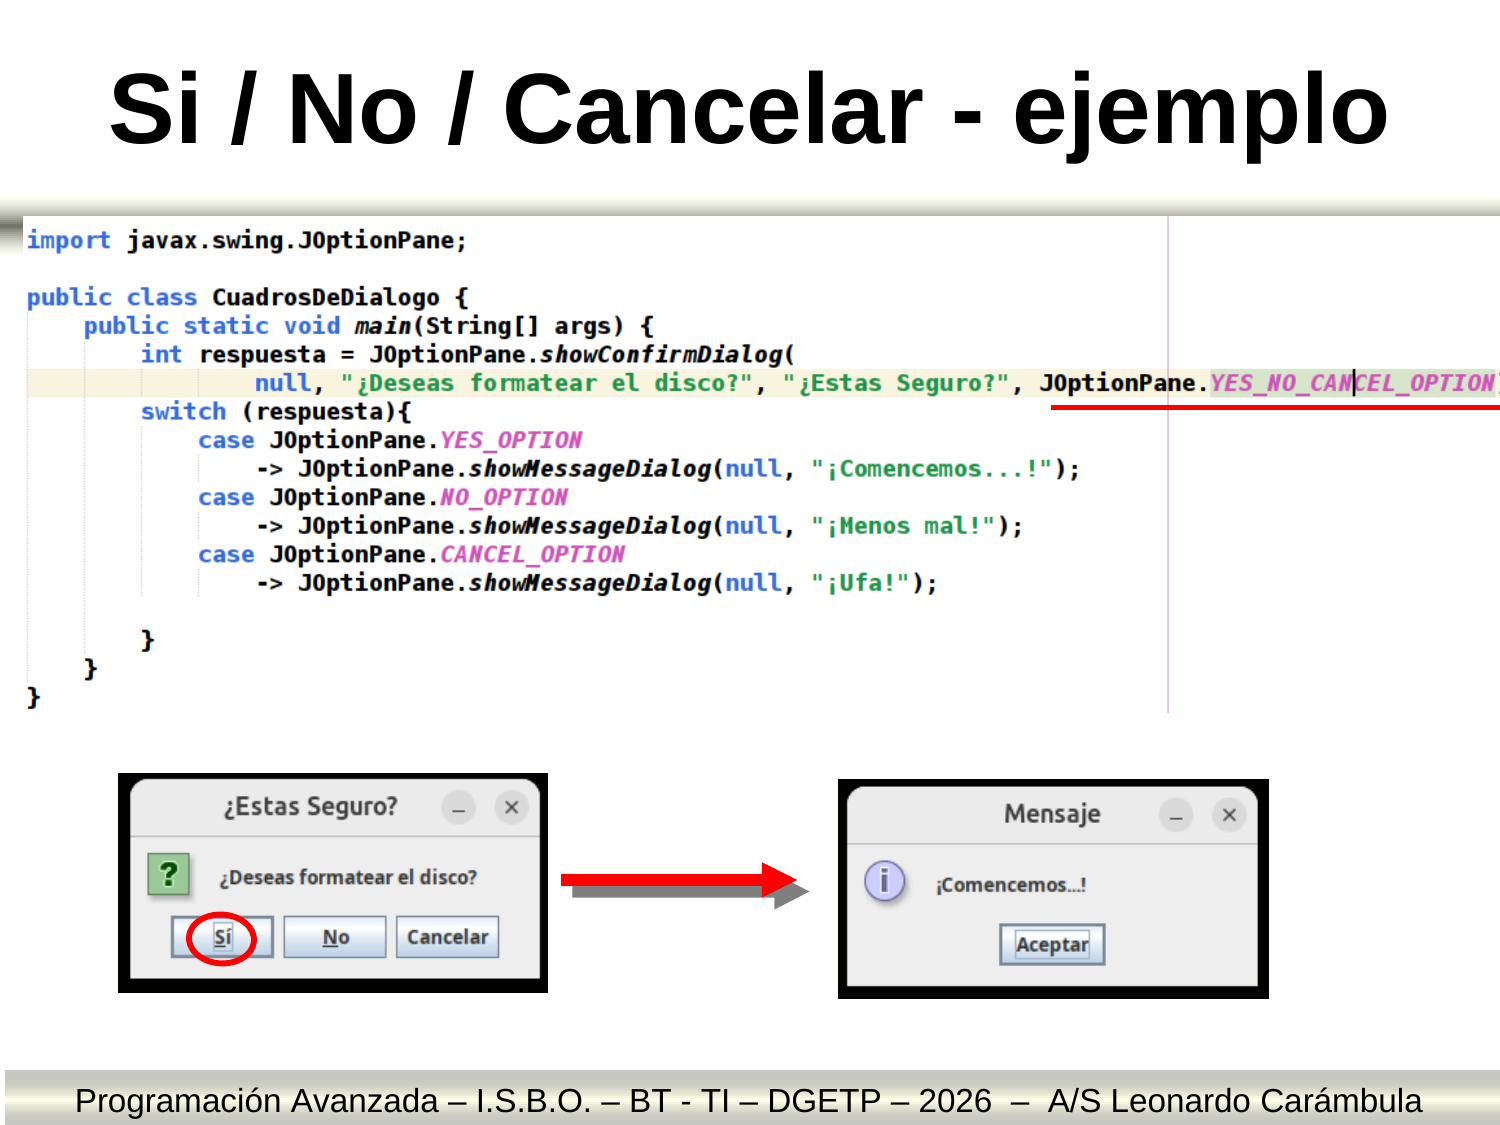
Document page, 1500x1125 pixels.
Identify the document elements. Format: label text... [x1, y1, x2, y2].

picture [23, 216, 1500, 713]
picture [118, 773, 548, 993]
picture [838, 779, 1269, 999]
title Si / No / Cancelar - ejemplo [0, 9, 1500, 198]
